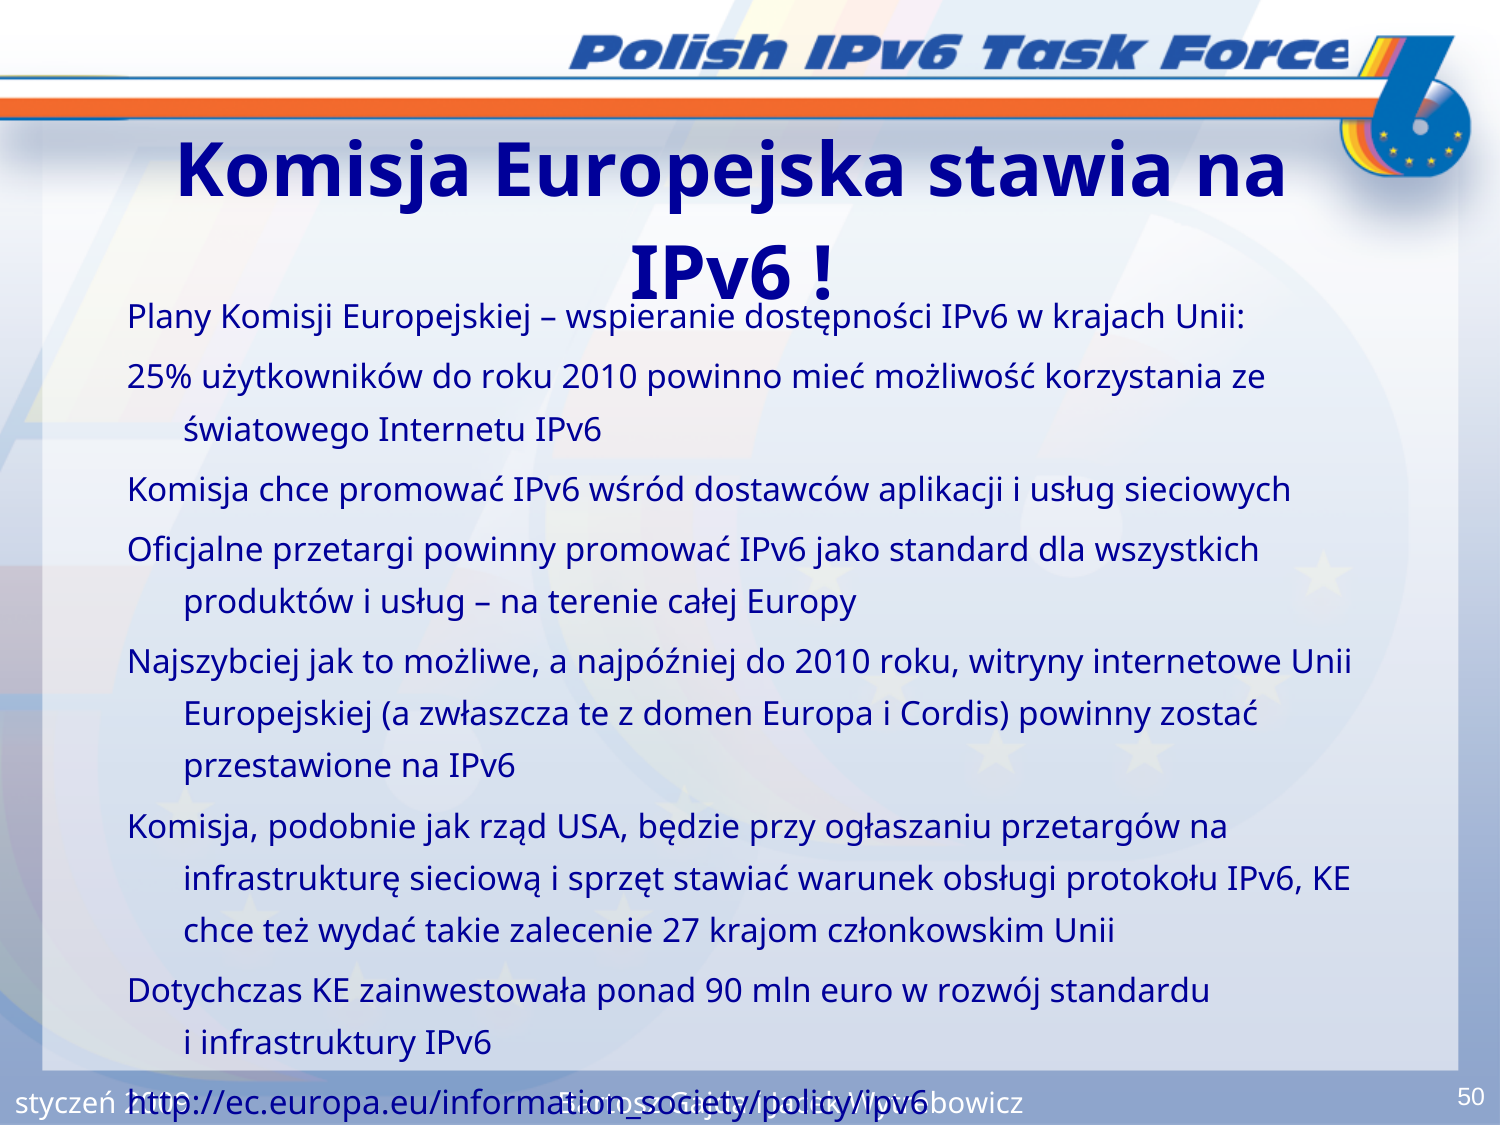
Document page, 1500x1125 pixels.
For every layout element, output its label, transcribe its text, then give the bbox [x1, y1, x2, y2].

list Plany Komisji Europejskiej – wspieranie dostępności IPv6 w krajach Unii: 25% użytkowników do roku 2010 powinno mieć możliwość korzystania ze światowego Internetu IPv6 Komisja chce promować IPv6 wśród dostawców aplikacji i usług sieciowych Oficjalne przetargi powinny promować IPv6 jako standard dla wszystkich produktów i usług – na terenie całej Europy Najszybciej jak to możliwe, a najpóźniej do 2010 roku, witryny internetowe Unii Europejskiej (a zwłaszcza te z domen Europa i Cordis) powinny zostać przestawione na IPv6 Komisja, podobnie jak rząd USA, będzie przy ogłaszaniu przetargów na infrastrukturę sieciową i sprzęt stawiać warunek obsługi protokołu IPv6, KE chce też wydać takie zalecenie 27 krajom członkowskim Unii Dotychczas KE zainwestowała ponad 90 mln euro w rozwój standardu i infrastruktury IPv6 http://ec.europa.eu/information_society/policy/ipv6 [112, 278, 1436, 1059]
picture [0, 0, 1500, 1125]
title Komisja Europejska stawia na IPv6 ! [76, 99, 1388, 339]
